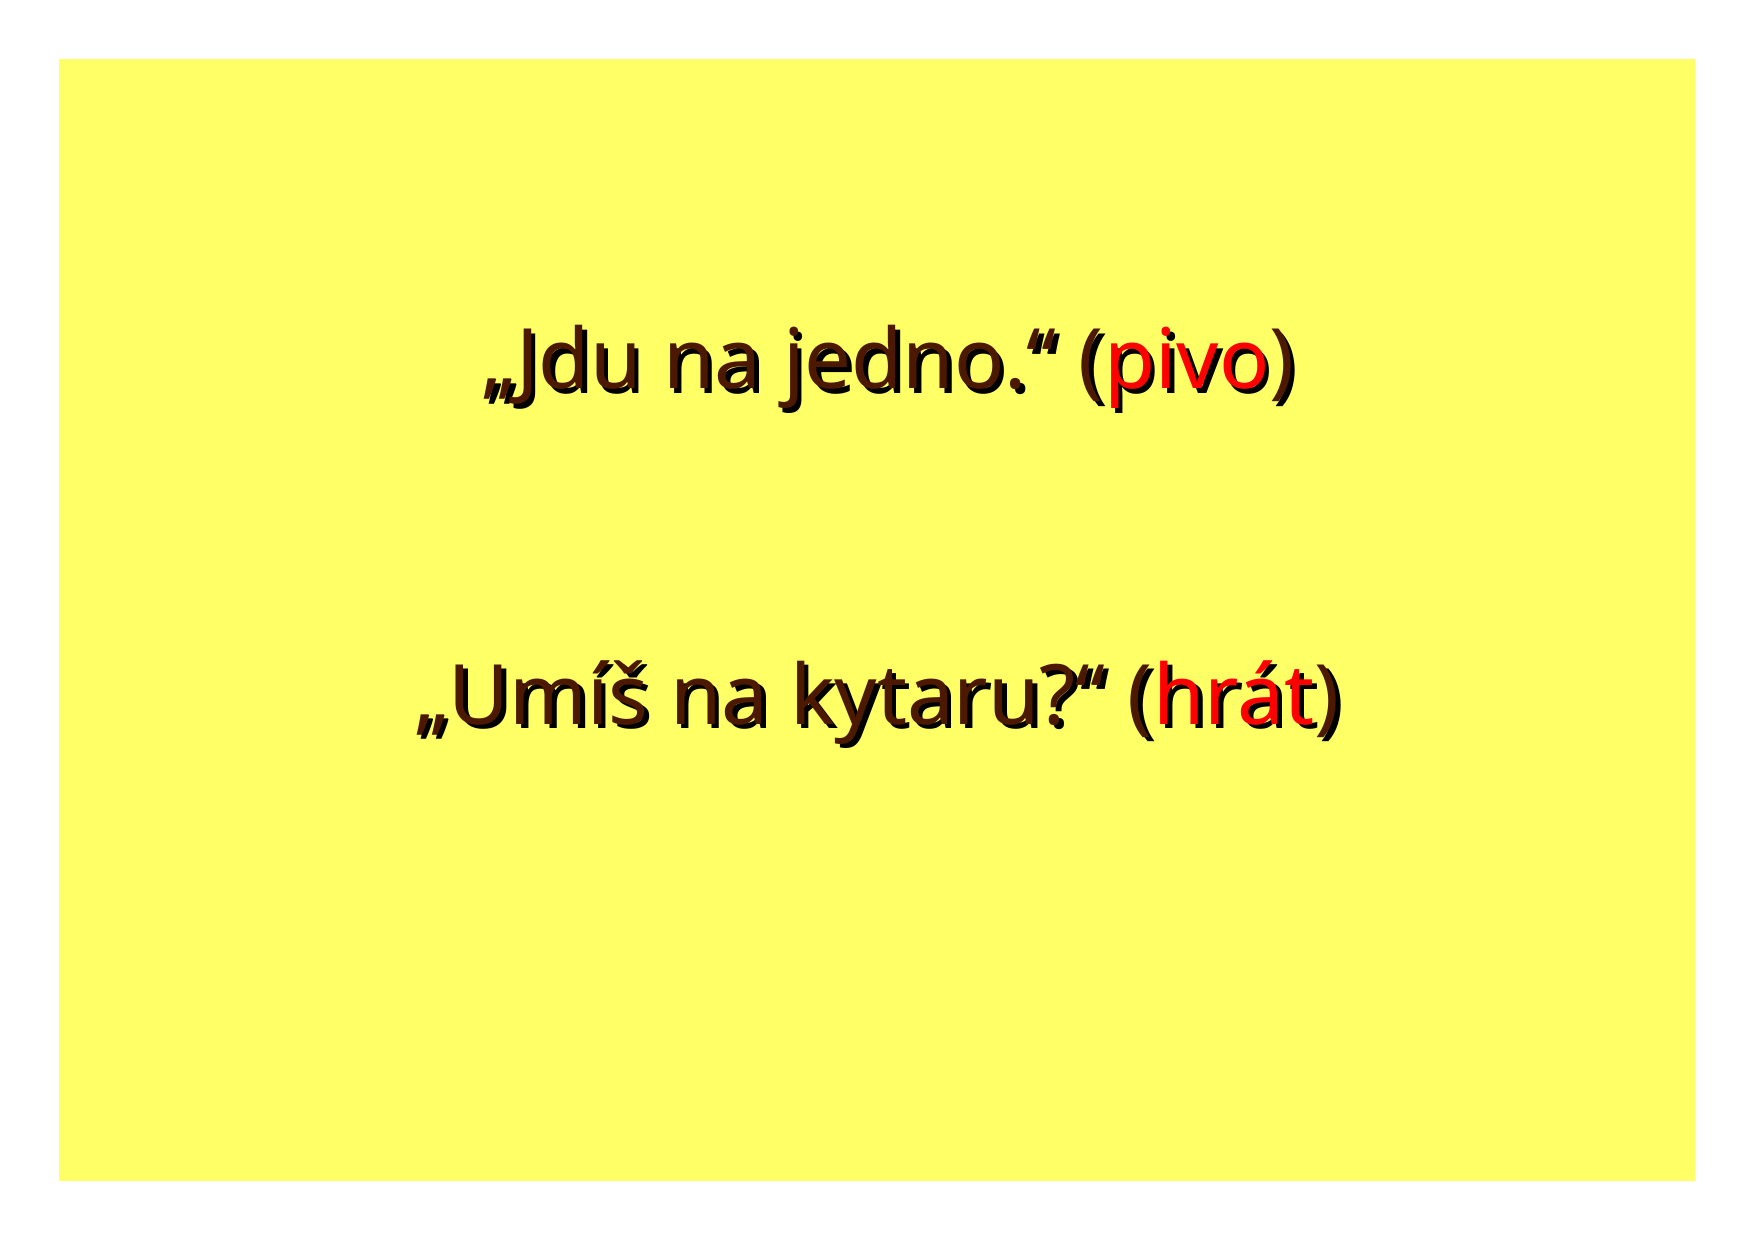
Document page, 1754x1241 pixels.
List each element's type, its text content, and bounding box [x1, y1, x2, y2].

subtitle „Umíš na kytaru?“ (hrát) [140, 328, 1614, 1055]
title „Jdu na jedno.“ (pivo) [151, 270, 1625, 443]
